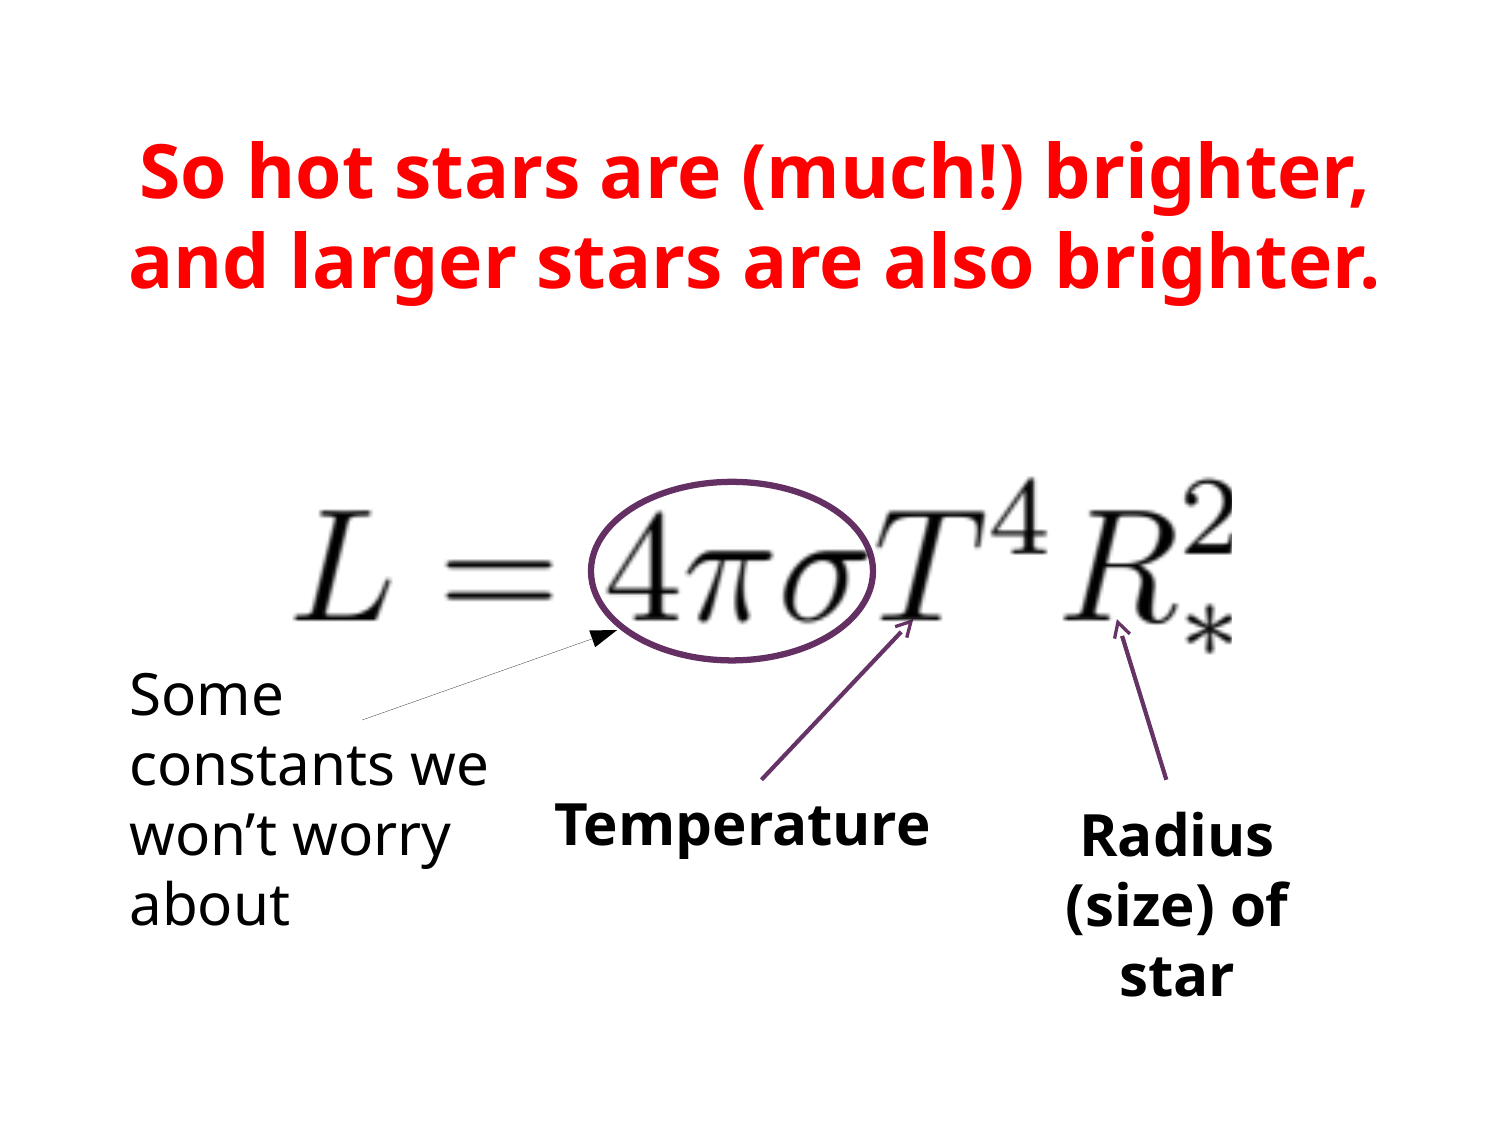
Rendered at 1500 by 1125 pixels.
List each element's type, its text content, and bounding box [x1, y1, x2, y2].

text_box Temperature [539, 779, 1117, 865]
picture [291, 476, 1232, 655]
text_box Radius (size) of star [987, 791, 1368, 1016]
text_box Some constants we won’t worry about [114, 649, 539, 945]
text_box So hot stars are (much!) brighter, and larger stars are also brighter. [76, 115, 1434, 491]
